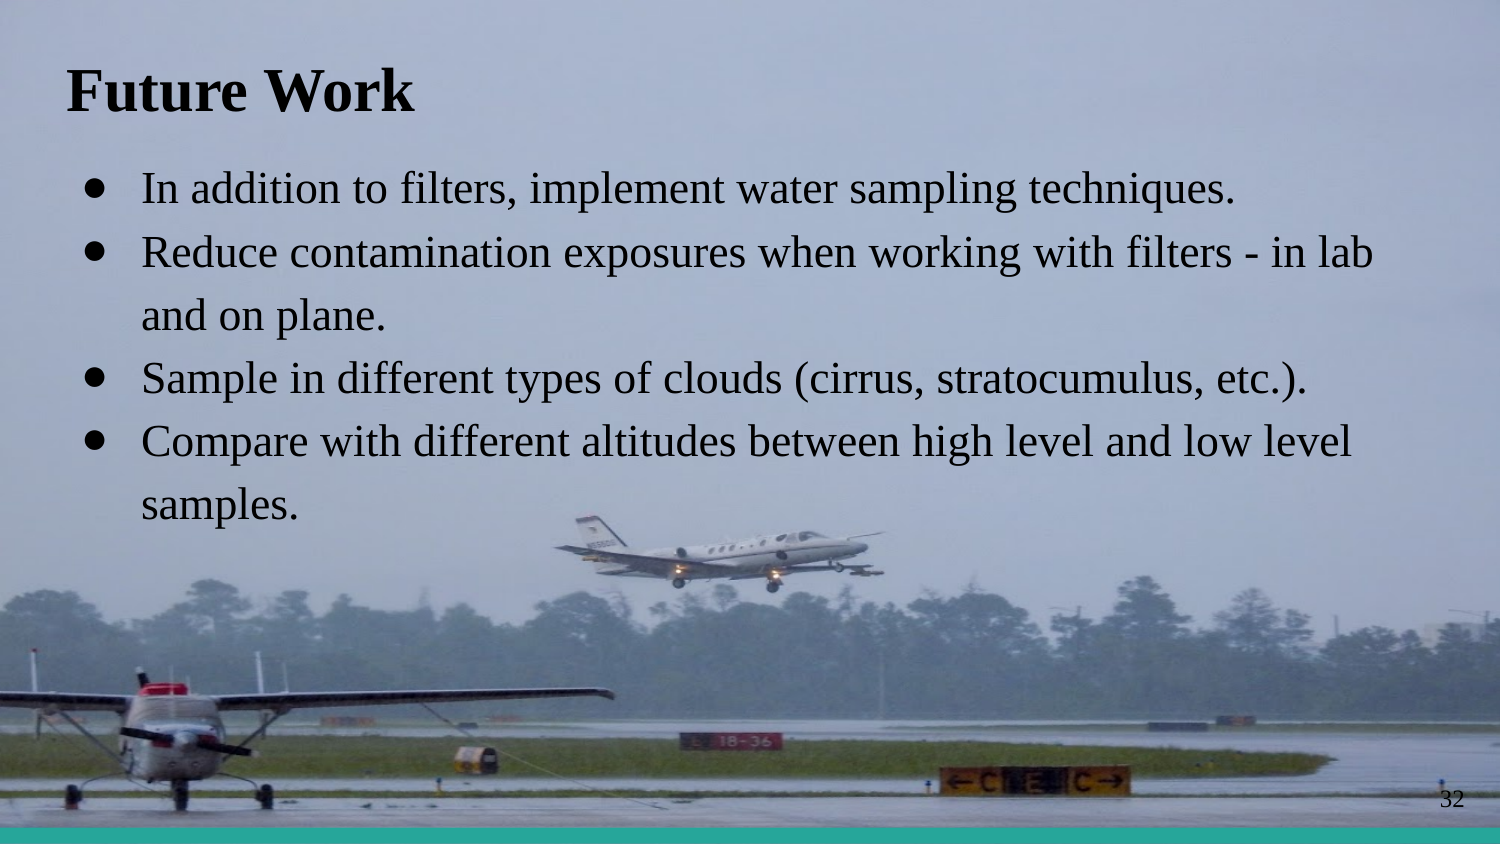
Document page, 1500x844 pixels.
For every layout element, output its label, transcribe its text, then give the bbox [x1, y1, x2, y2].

picture [0, 0, 1500, 827]
list In addition to filters, implement water sampling techniques. Reduce contamination exposures when working with filters - in lab and on plane. Sample in different types of clouds (cirrus, stratocumulus, etc.). Compare with different altitudes between high level and low level samples. [51, 134, 1449, 693]
title Future Work [51, 34, 1449, 134]
slide_number <number> [1389, 764, 1480, 830]
